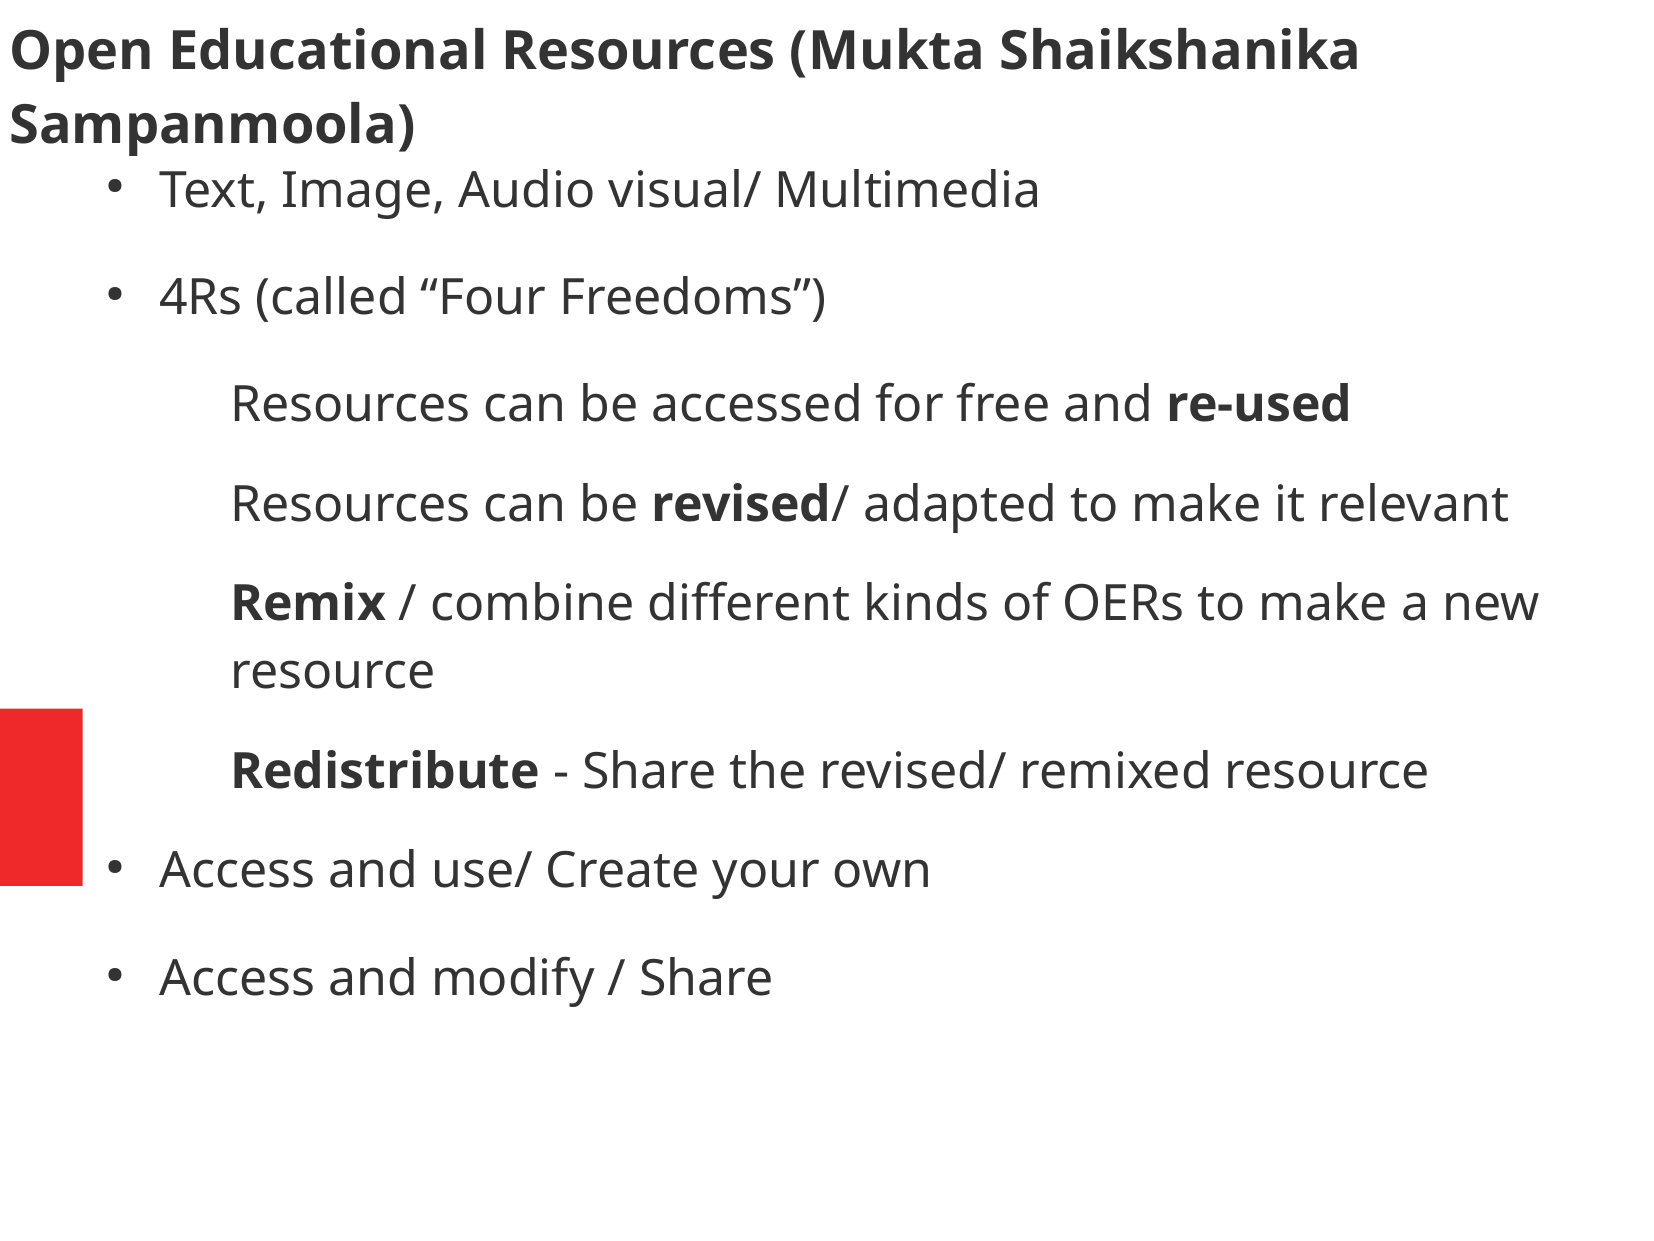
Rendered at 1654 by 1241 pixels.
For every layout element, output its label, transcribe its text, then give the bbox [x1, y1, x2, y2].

list Text, Image, Audio visual/ Multimedia 4Rs (called “Four Freedoms”) Resources can be accessed for free and re-used Resources can be revised/ adapted to make it relevant Remix / combine different kinds of OERs to make a new resource Redistribute - Share the revised/ remixed resource Access and use/ Create your own Access and modify / Share [88, 153, 1607, 1210]
title Open Educational Resources (Mukta Shaikshanika Sampanmoola) [9, 0, 1654, 173]
